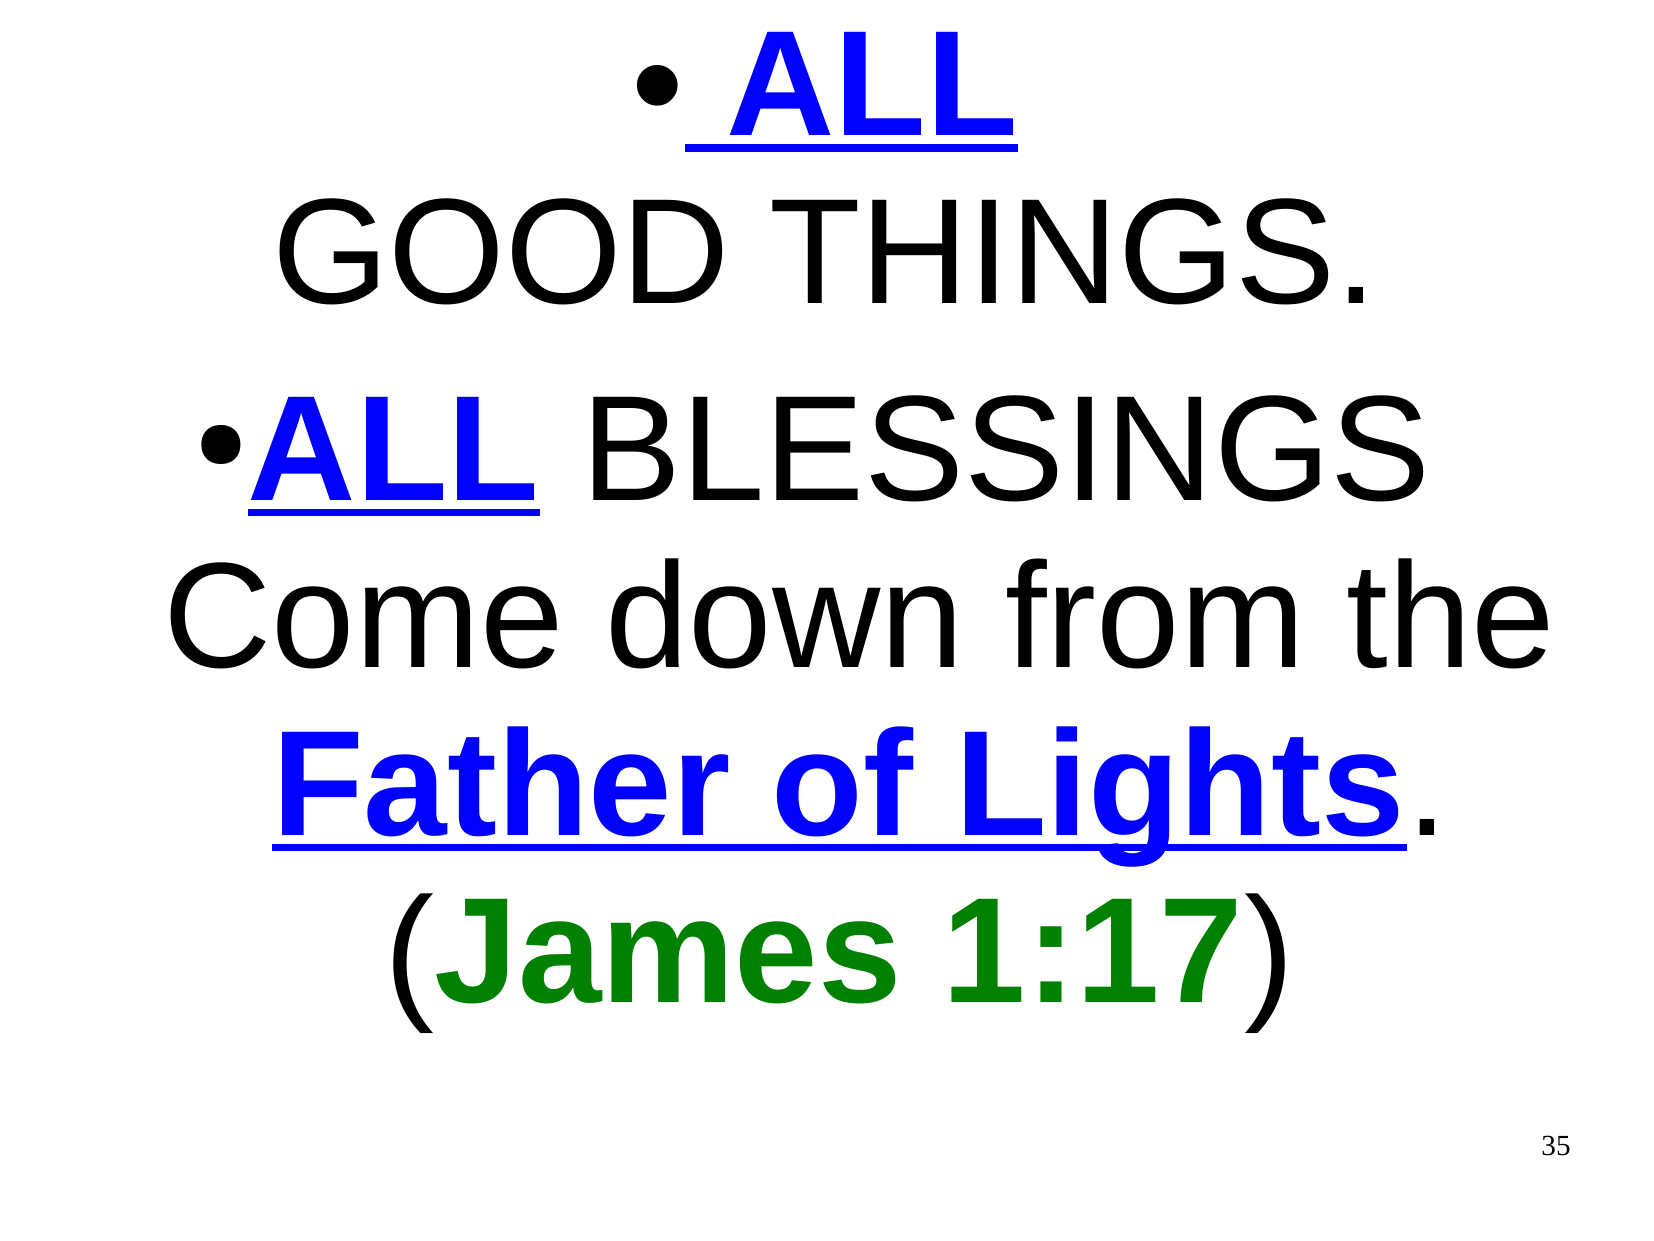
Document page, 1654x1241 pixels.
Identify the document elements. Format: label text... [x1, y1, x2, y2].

list • ALL GOOD THINGS. ALL BLESSINGS Come down from the Father of Lights. (James 1:17) [0, 0, 1651, 1238]
